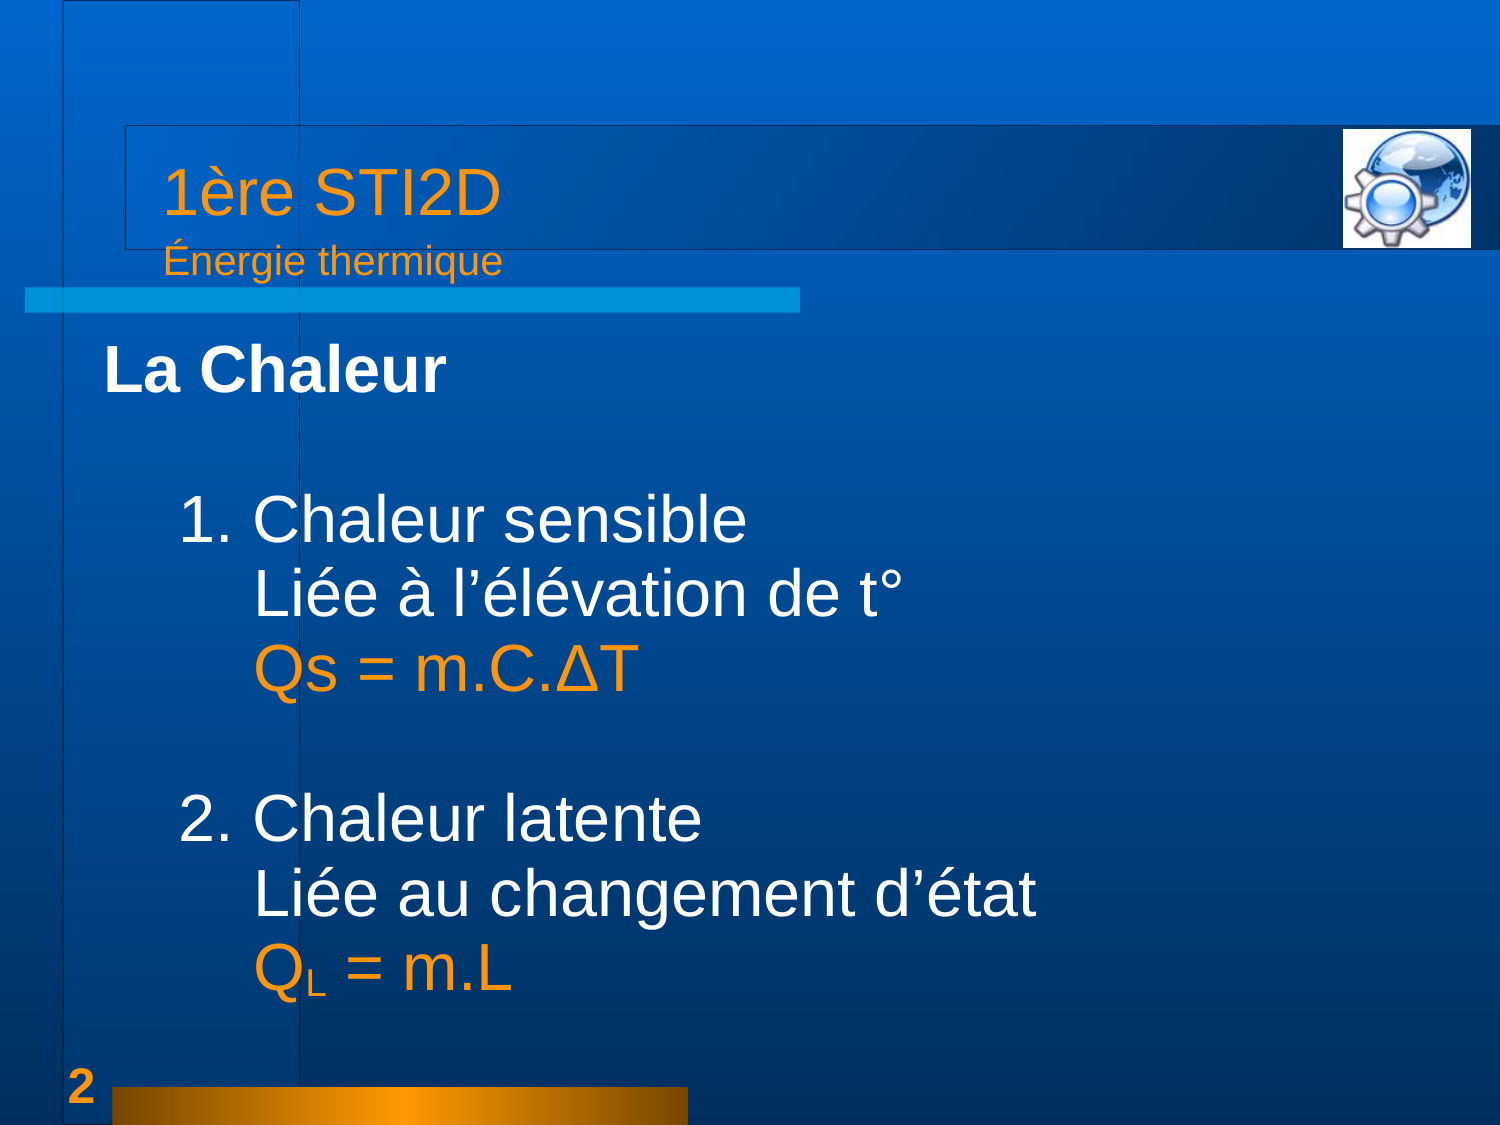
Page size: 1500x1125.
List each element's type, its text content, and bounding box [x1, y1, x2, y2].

picture [1343, 129, 1471, 248]
text_box La Chaleur Chaleur sensible Liée à l’élévation de t° Qs = m.C.ΔT Chaleur latente Liée au changement d’état QL = m.L [88, 324, 1376, 1088]
